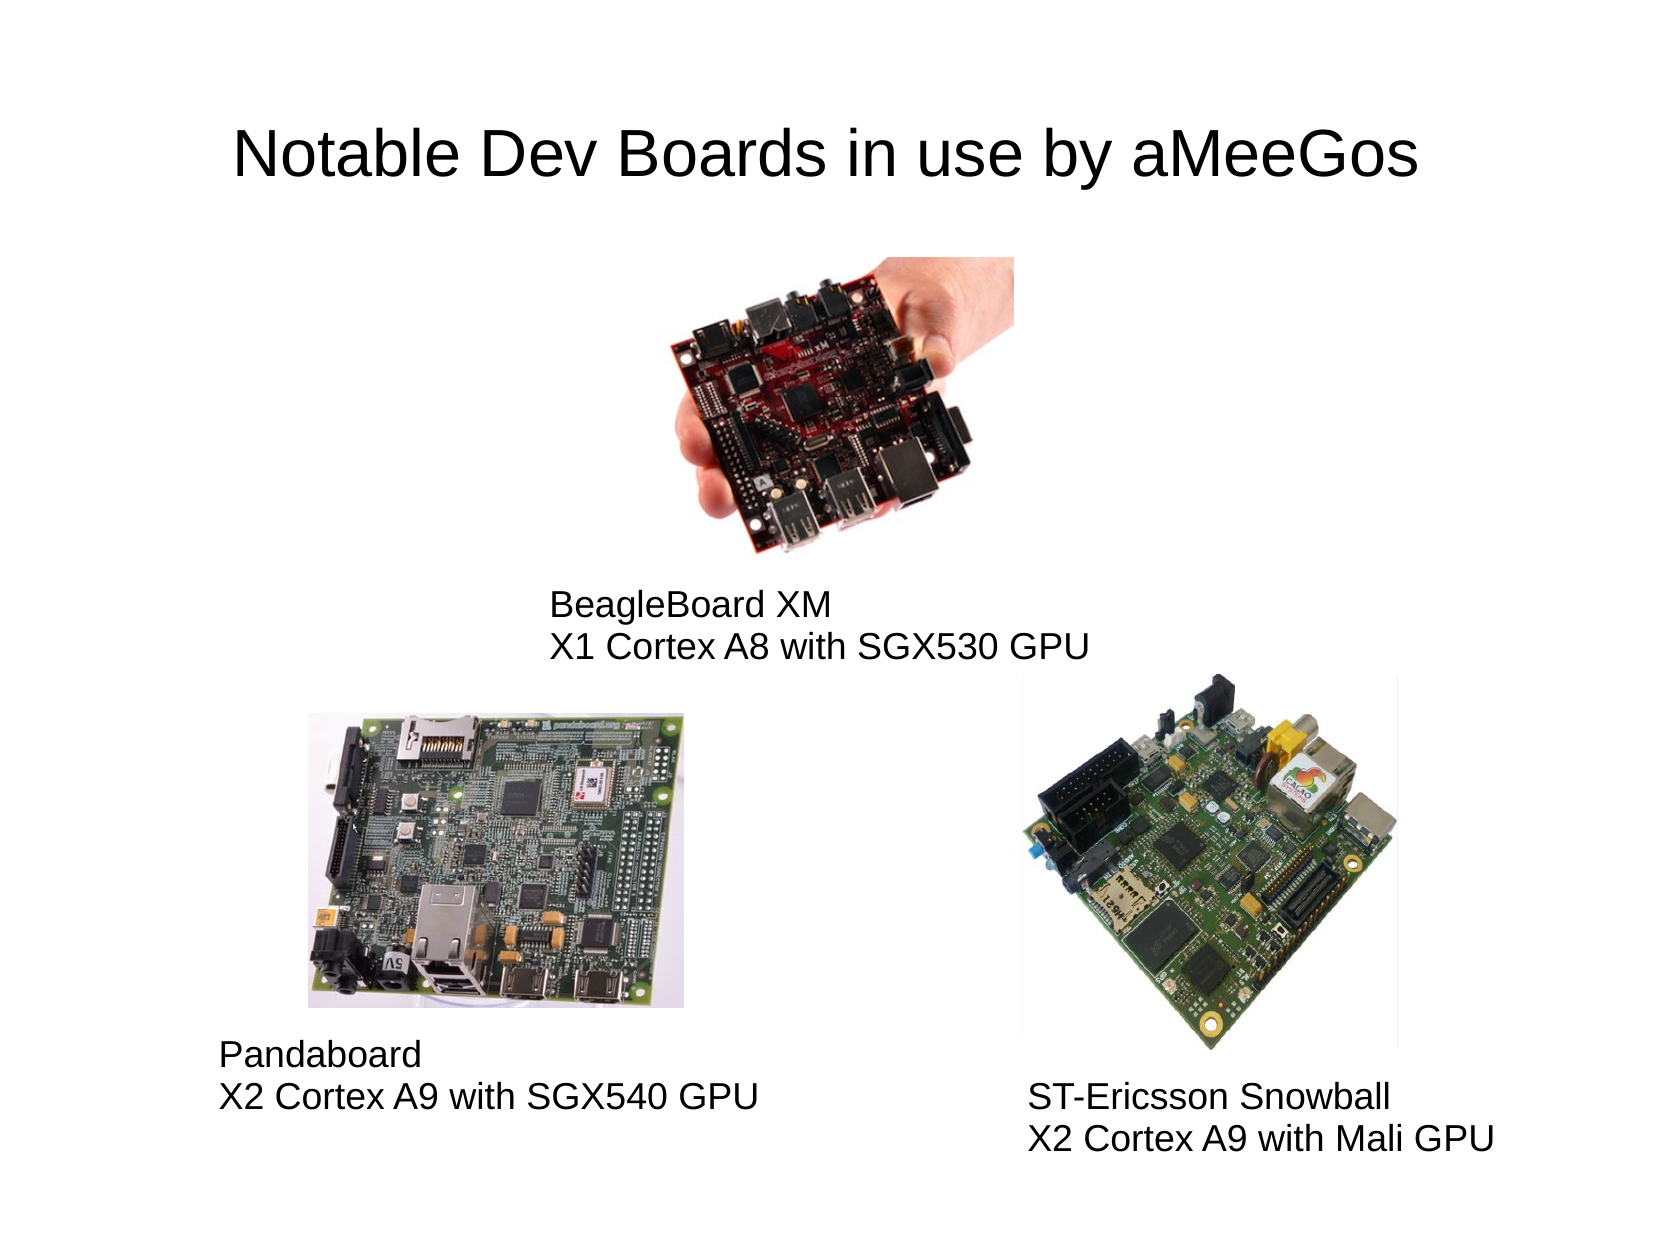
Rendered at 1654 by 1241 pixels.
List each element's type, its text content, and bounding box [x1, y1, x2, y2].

text_box BeagleBoard XM X1 Cortex A8 with SGX530 GPU [534, 576, 1119, 676]
text_box Pandaboard X2 Cortex A9 with SGX540 GPU [203, 1026, 788, 1126]
picture [308, 713, 684, 1009]
title Notable Dev Boards in use by aMeeGos [82, 49, 1571, 257]
text_box ST-Ericsson Snowball X2 Cortex A9 with Mali GPU [1012, 1068, 1513, 1167]
picture [1022, 674, 1398, 1051]
picture [638, 257, 1014, 567]
